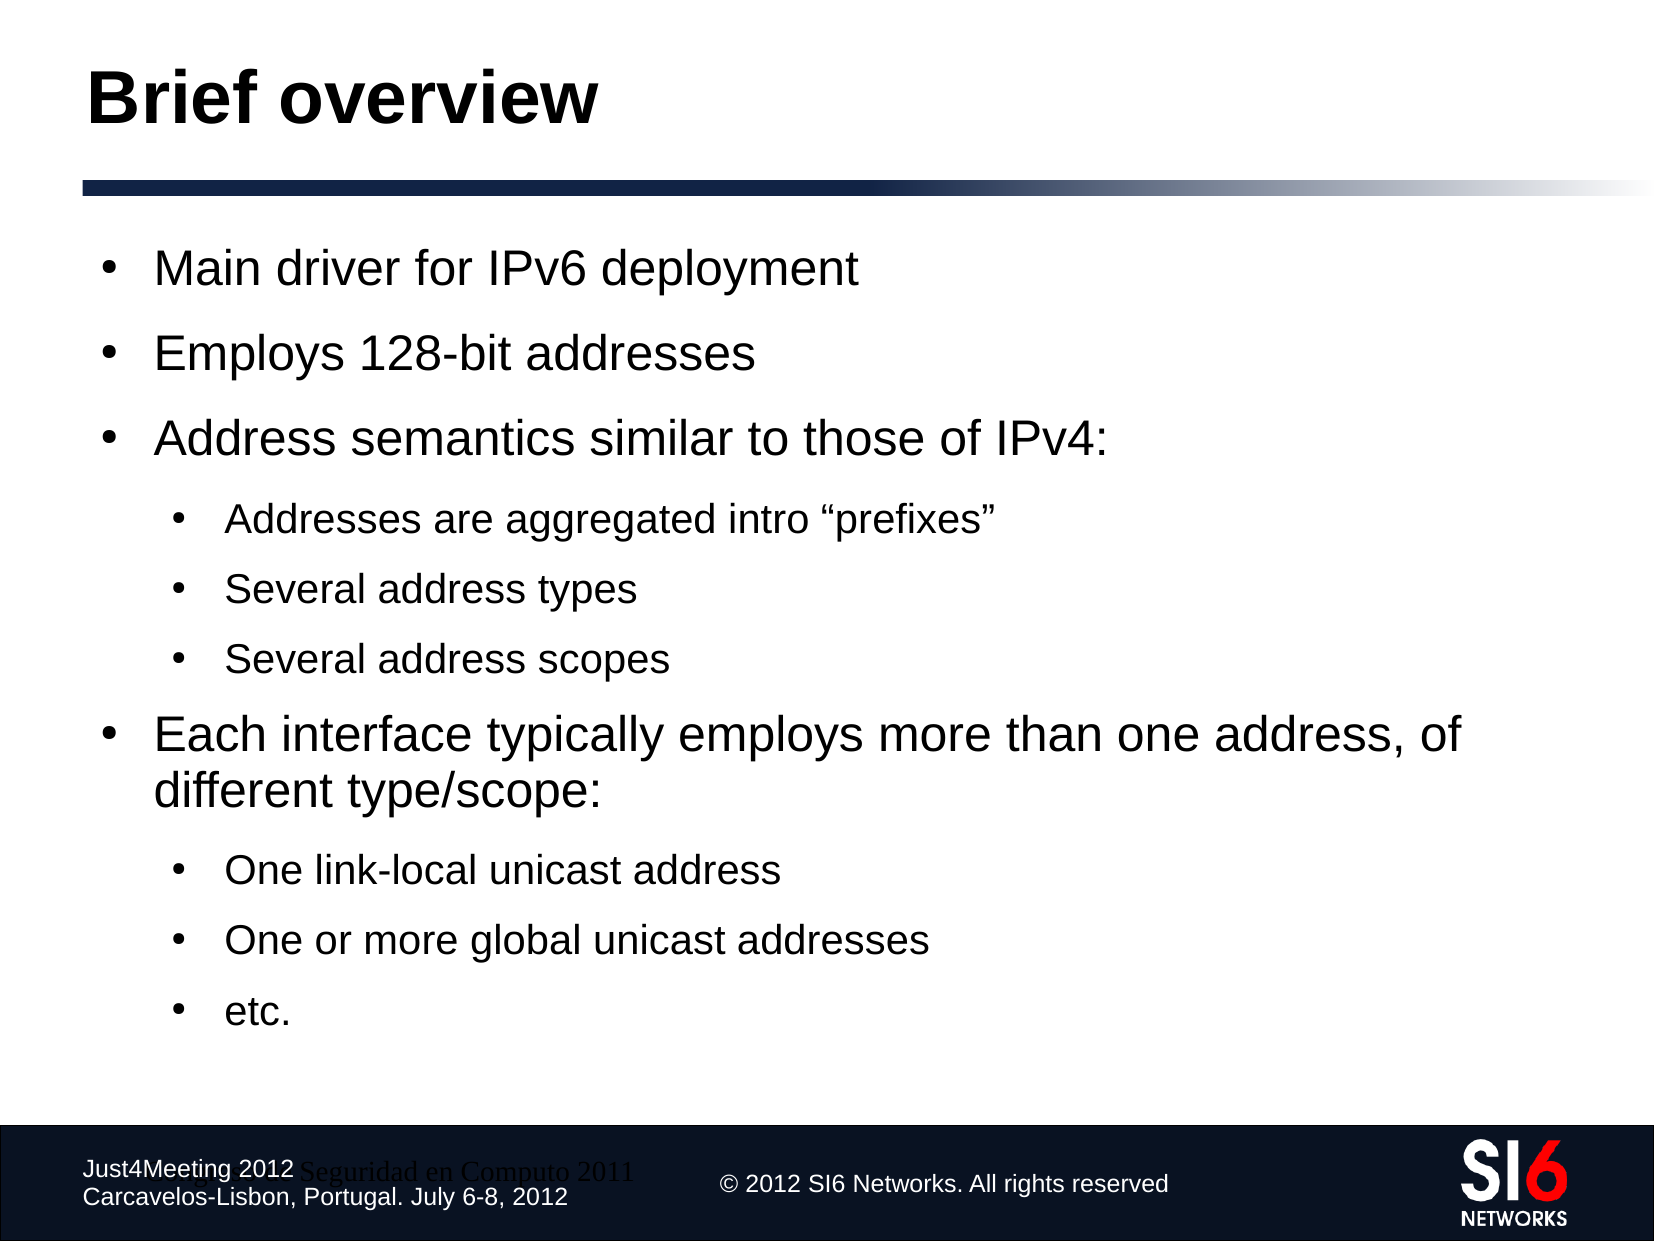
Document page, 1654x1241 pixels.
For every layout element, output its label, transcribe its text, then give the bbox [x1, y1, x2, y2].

title Brief overview [86, 30, 1576, 166]
picture [1461, 1139, 1567, 1226]
list Main driver for IPv6 deployment Employs 128-bit addresses Address semantics similar to those of IPv4: Addresses are aggregated intro “prefixes” Several address types Several address scopes Each interface typically employs more than one address, of different type/scope: One link-local unicast address One or more global unicast addresses etc. [82, 240, 1571, 1109]
